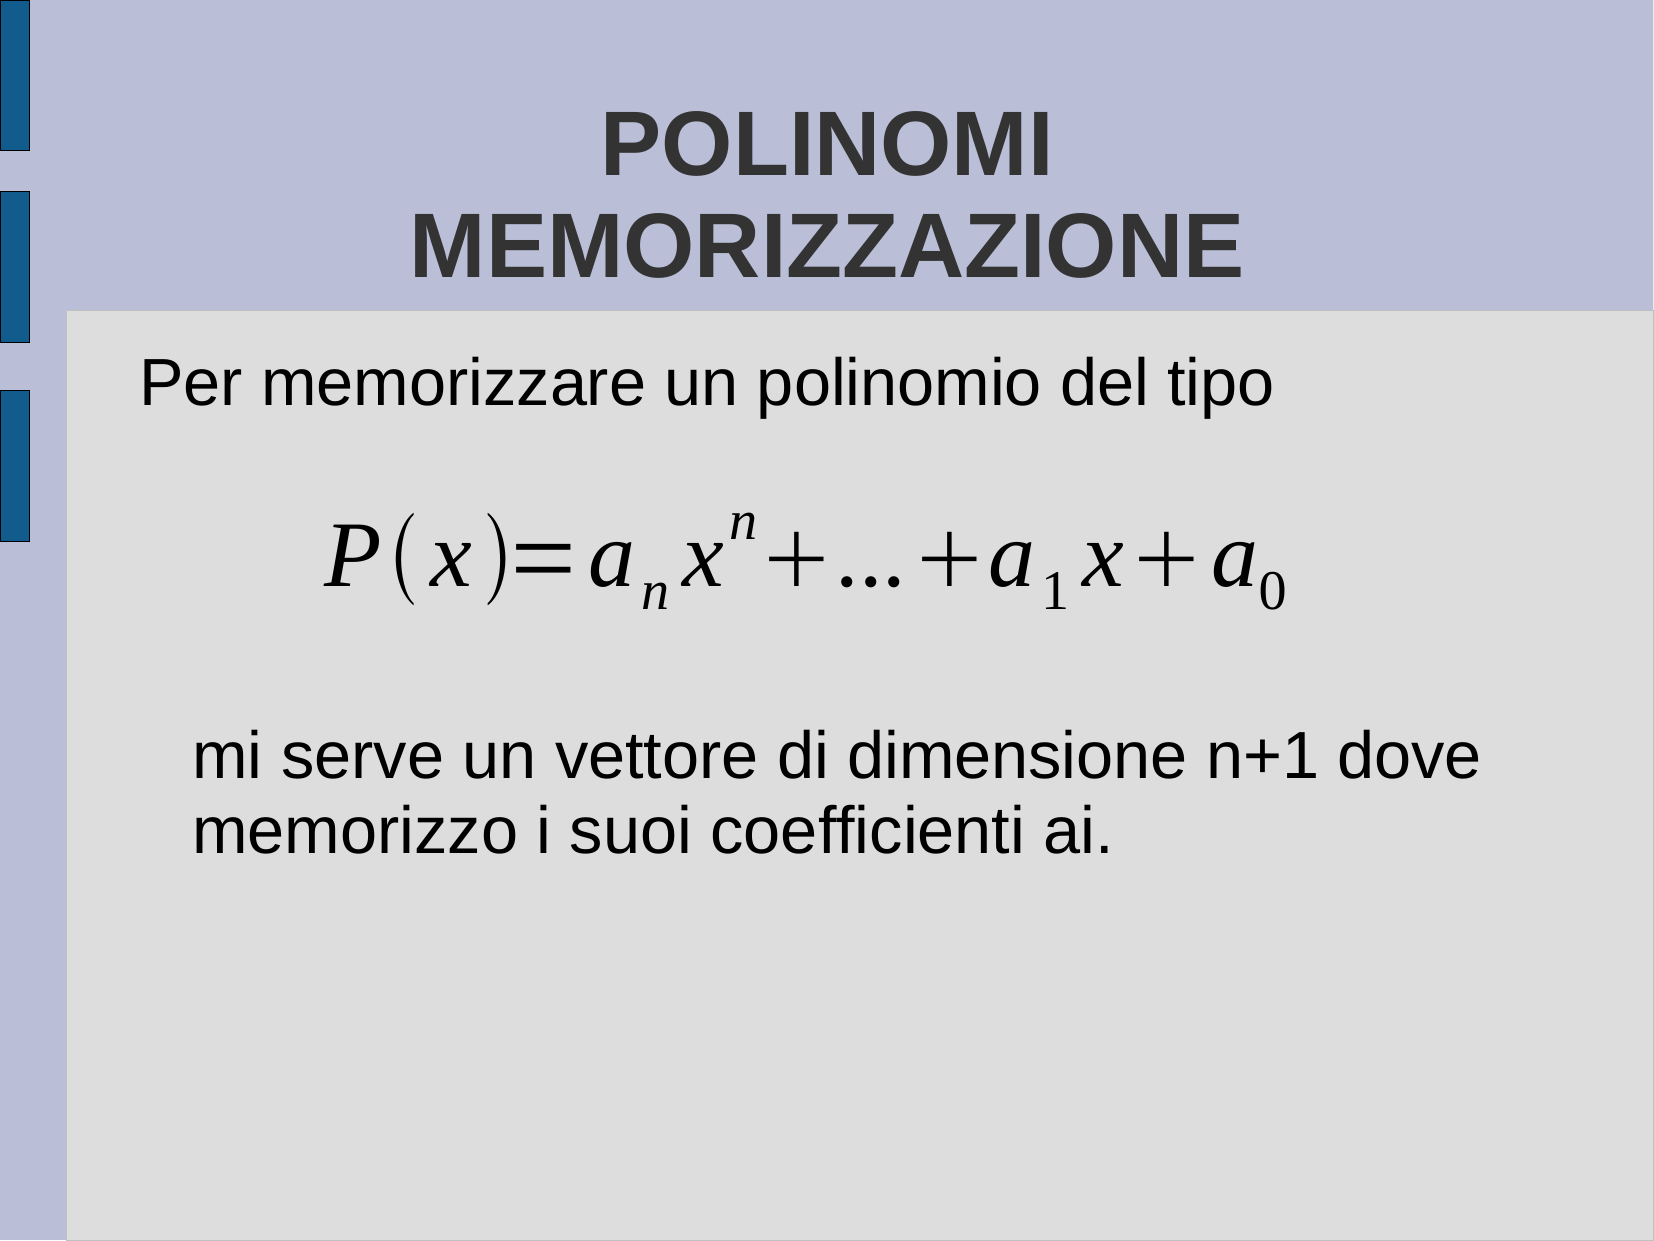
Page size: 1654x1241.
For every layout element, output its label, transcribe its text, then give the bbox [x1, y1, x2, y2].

chart [295, 486, 1310, 621]
list Per memorizzare un polinomio del tipo mi serve un vettore di dimensione n+1 dove memorizzo i suoi coefficienti ai. [121, 344, 1534, 1112]
title POLINOMI MEMORIZZAZIONE [121, 92, 1534, 298]
